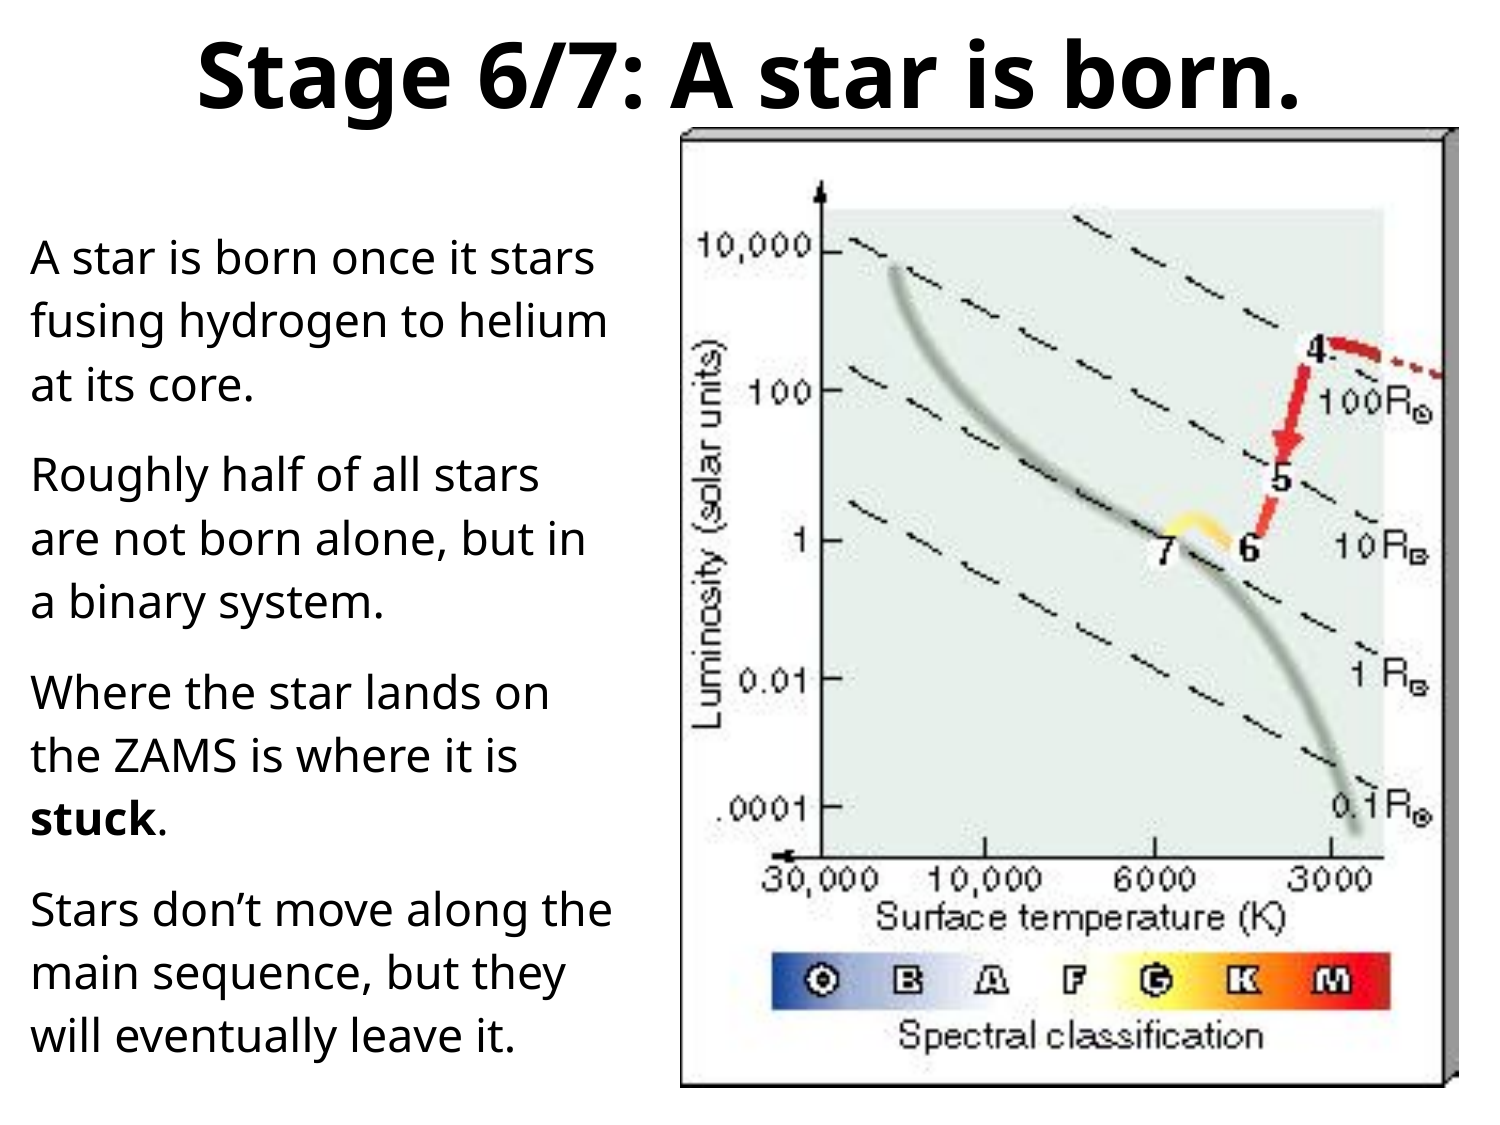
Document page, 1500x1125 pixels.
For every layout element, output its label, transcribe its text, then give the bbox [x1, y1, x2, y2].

picture [680, 127, 1459, 1088]
list A star is born once it stars fusing hydrogen to helium at its core. Roughly half of all stars are not born alone, but in a binary system. Where the star lands on the ZAMS is where it is stuck. Stars don’t move along the main sequence, but they will eventually leave it. [30, 224, 616, 1096]
title Stage 6/7: A star is born. [30, 19, 1471, 127]
